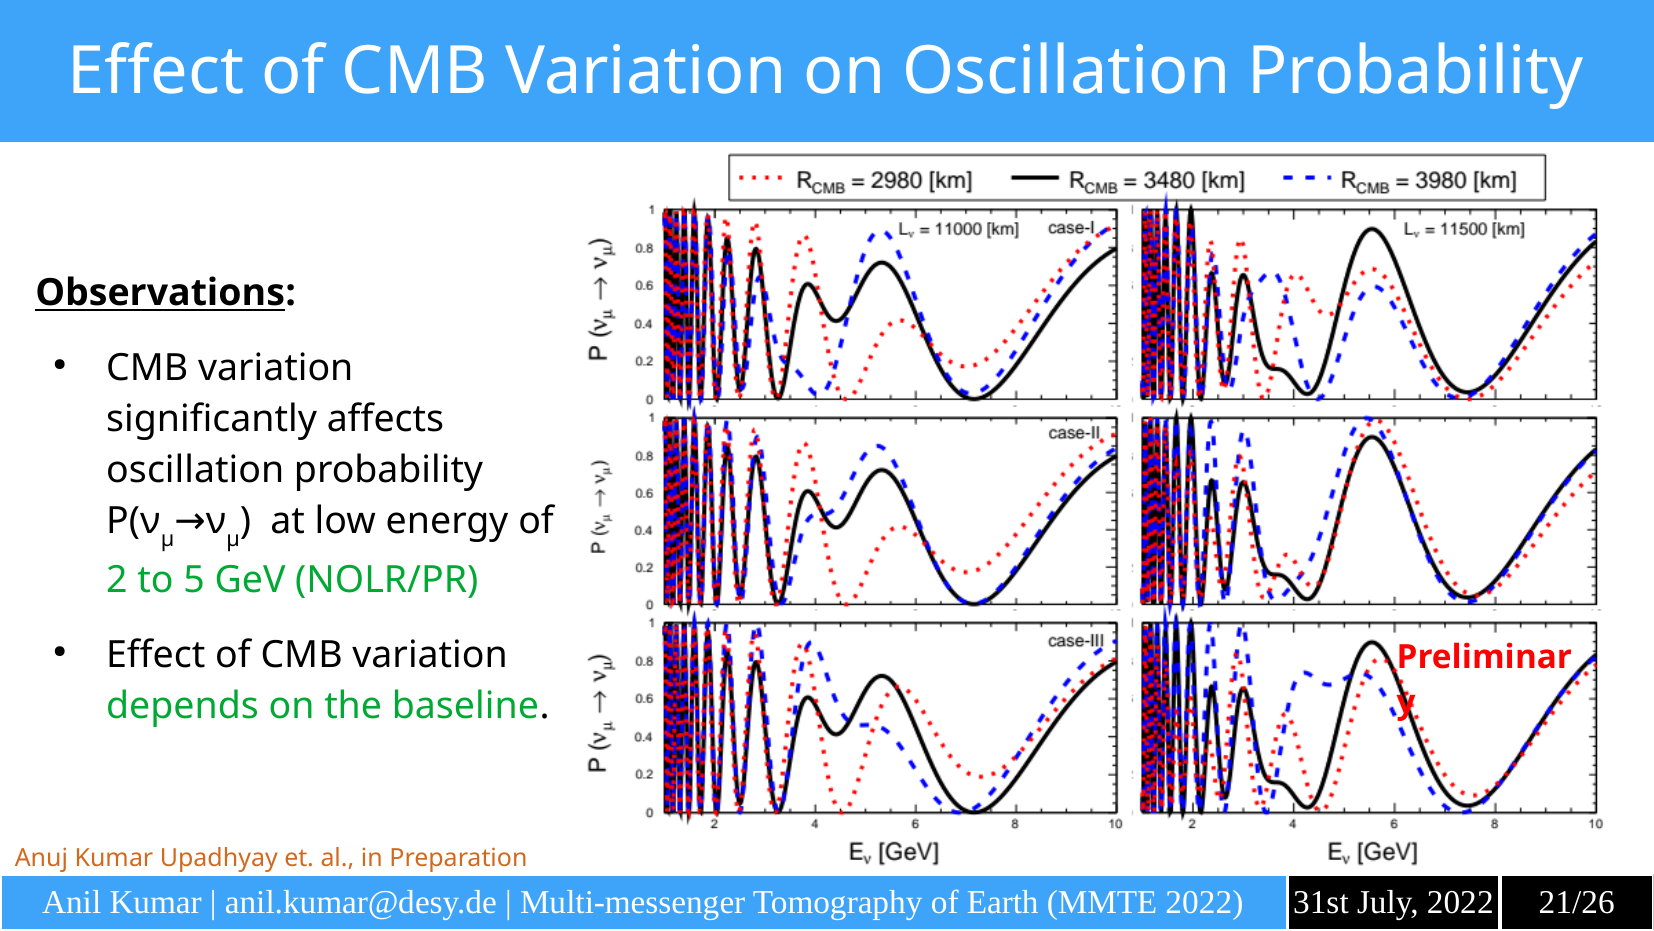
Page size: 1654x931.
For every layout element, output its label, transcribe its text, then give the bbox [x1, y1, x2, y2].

text_box Anuj Kumar Upadhyay et. al., in Preparation [0, 832, 1654, 881]
list Observations: CMB variation significantly affects oscillation probability P(νμ→νμ) at low energy of 2 to 5 GeV (NOLR/PR) Effect of CMB variation depends on the baseline. [35, 265, 556, 745]
title Effect of CMB Variation on Oscillation Probability [0, 0, 1654, 142]
text_box Preliminary [1381, 625, 1595, 686]
picture [566, 144, 1607, 832]
